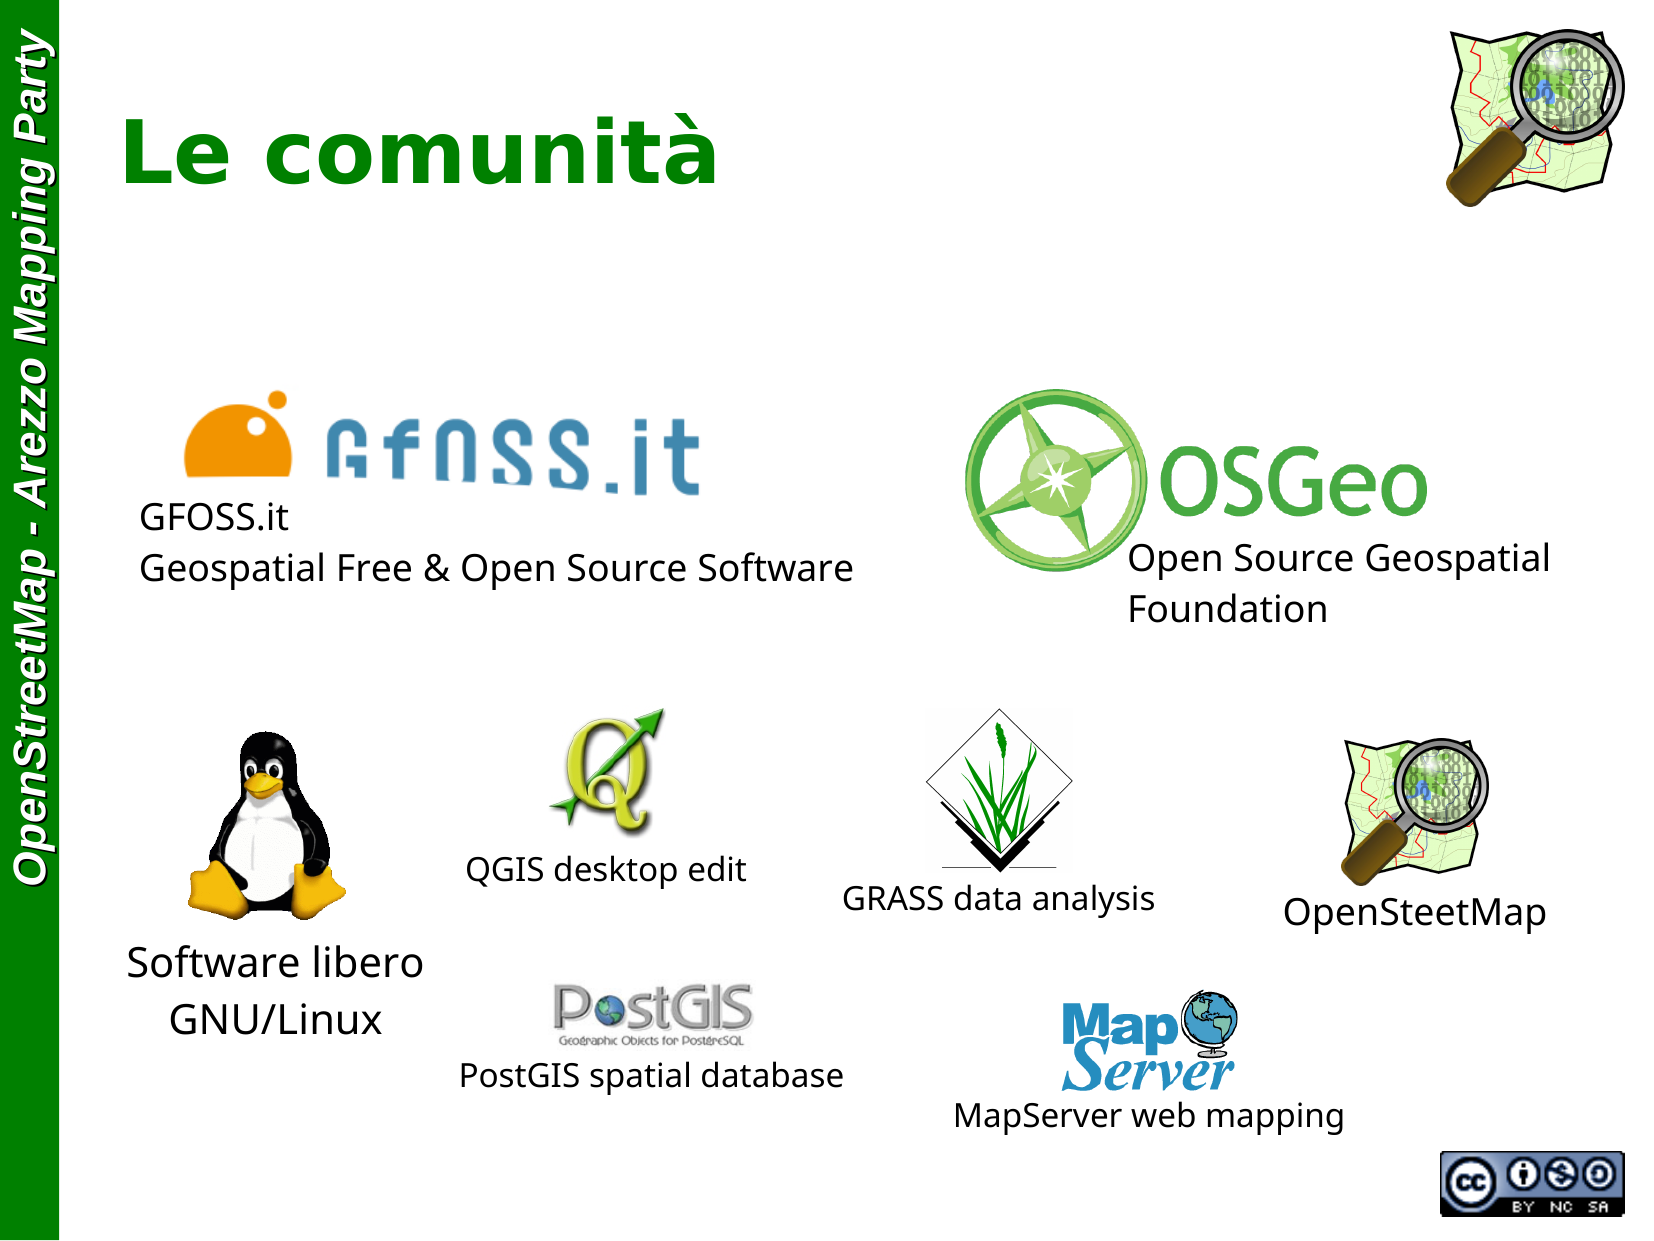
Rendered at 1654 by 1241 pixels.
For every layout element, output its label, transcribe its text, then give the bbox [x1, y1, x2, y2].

picture [1060, 986, 1238, 1092]
list MapServer web mapping [969, 1092, 1329, 1133]
title Le comunità [118, 56, 1365, 249]
picture [548, 979, 756, 1051]
picture [172, 708, 379, 932]
picture [1134, 598, 1143, 608]
list GRASS data analysis [856, 875, 1142, 916]
picture [1133, 547, 1143, 568]
picture [177, 383, 709, 490]
list GFOSS.it Geospatial Free & Open Source Software [167, 490, 827, 621]
picture [1341, 738, 1489, 885]
picture [907, 354, 1498, 618]
picture [1440, 1151, 1625, 1217]
list Open Source Geospatial Foundation [1143, 531, 1536, 623]
picture [1446, 29, 1625, 207]
list OpenSteetMap [1293, 885, 1538, 932]
picture [925, 708, 1073, 873]
picture [547, 705, 666, 839]
list PostGIS spatial database [476, 1052, 827, 1093]
picture [1134, 611, 1143, 618]
list QGIS desktop edit [472, 845, 741, 886]
list Software libero GNU/Linux [137, 932, 414, 1034]
